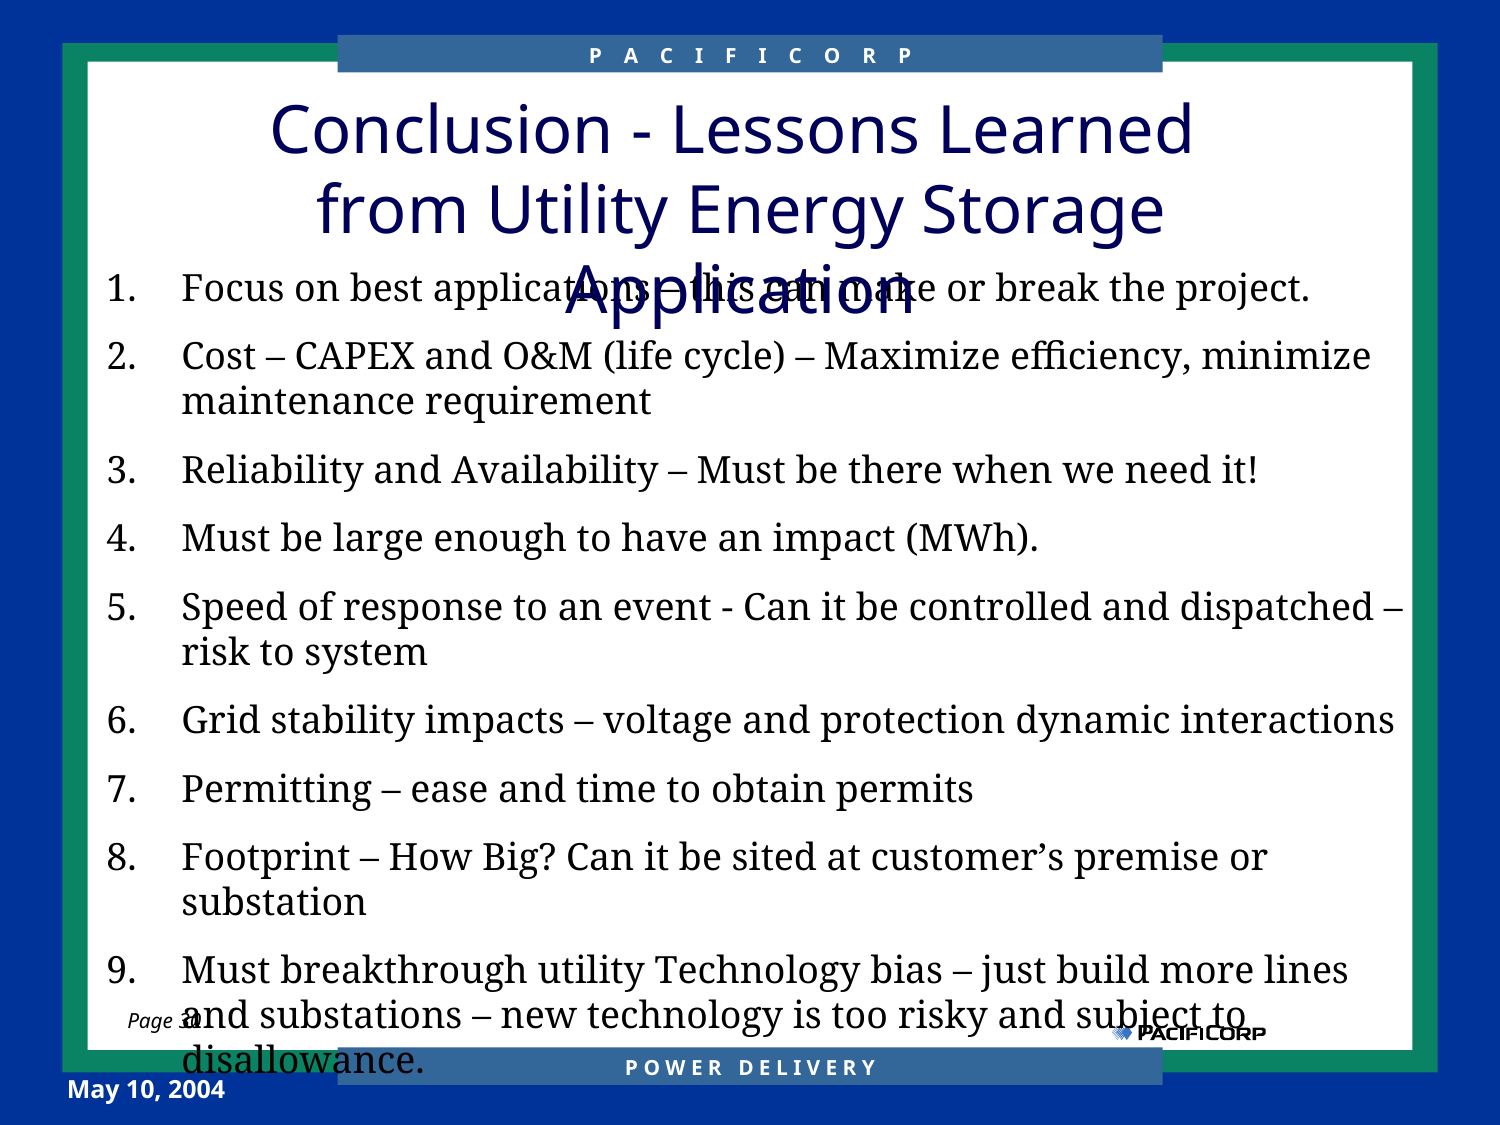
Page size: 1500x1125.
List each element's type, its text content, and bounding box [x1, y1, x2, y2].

text_box Conclusion - Lessons Learned from Utility Energy Storage Application [122, 79, 1361, 335]
text_box Focus on best applications – this can make or break the project. Cost – CAPEX and O&M (life cycle) – Maximize efficiency, minimize maintenance requirement Reliability and Availability – Must be there when we need it! Must be large enough to have an impact (MWh). Speed of response to an event - Can it be controlled and dispatched – risk to system Grid stability impacts – voltage and protection dynamic interactions Permitting – ease and time to obtain permits Footprint – How Big? Can it be sited at customer’s premise or substation Must breakthrough utility Technology bias – just build more lines and substations – new technology is too risky and subject to disallowance. [91, 256, 1430, 1090]
